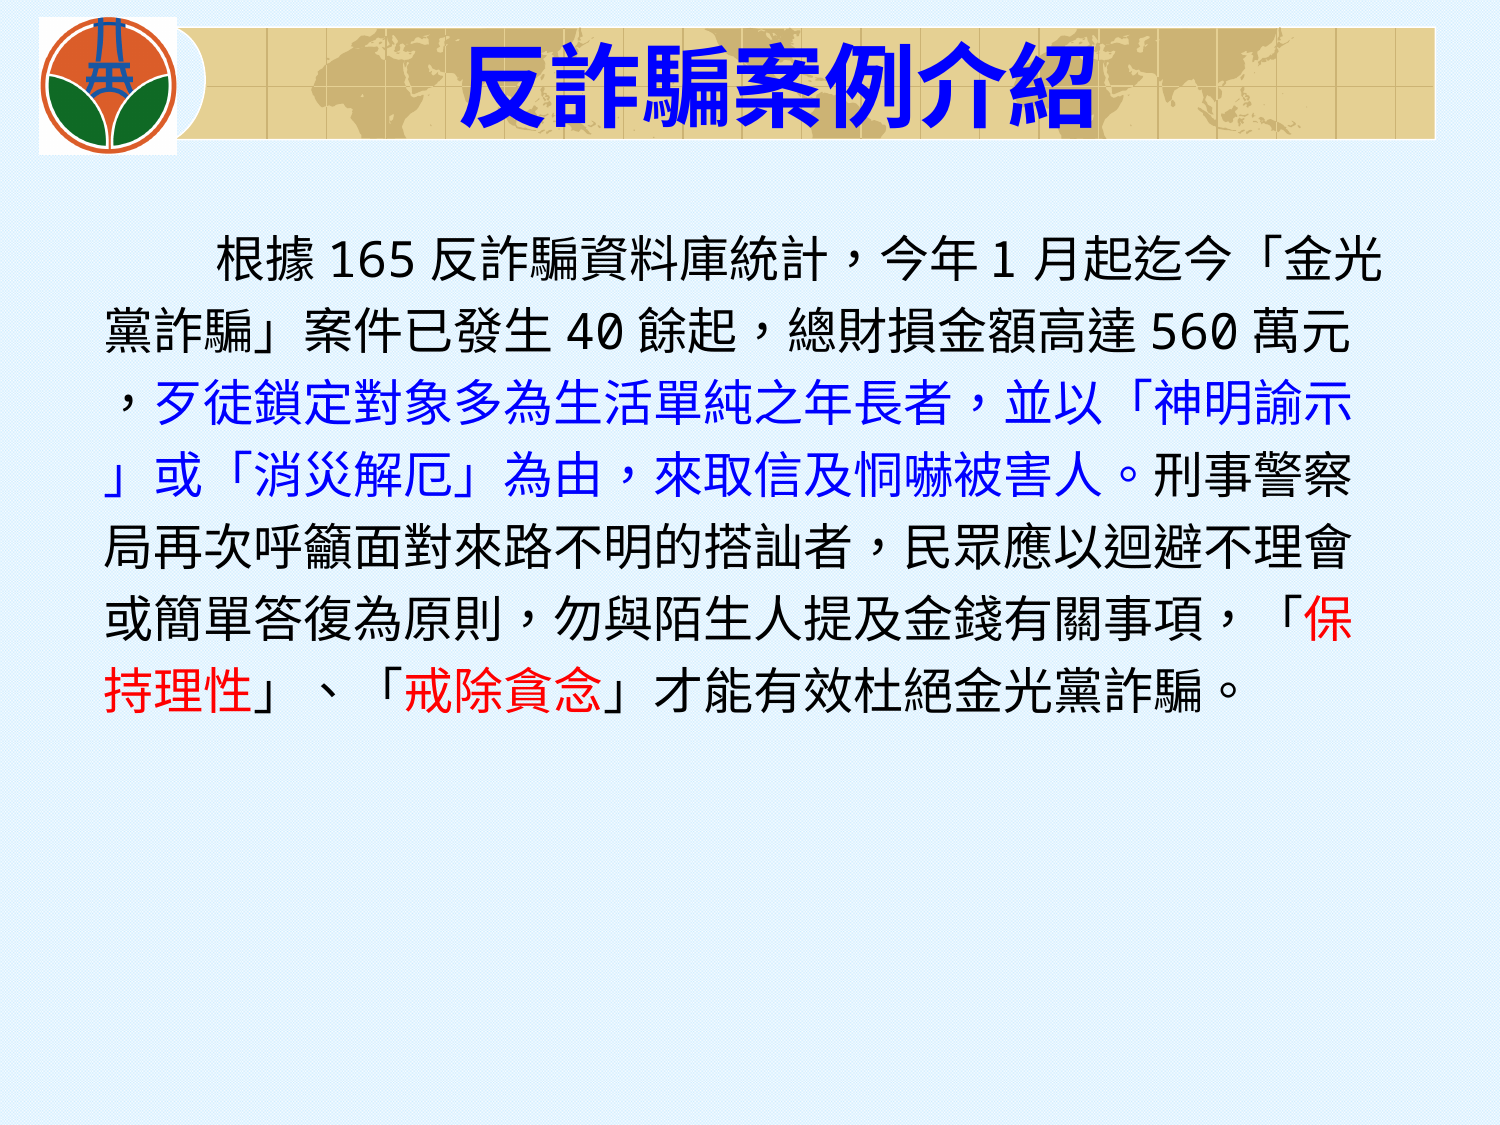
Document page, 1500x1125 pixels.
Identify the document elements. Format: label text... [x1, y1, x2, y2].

list 根據165反詐騙資料庫統計，今年1月起迄今「金光黨詐騙」案件已發生40餘起，總財損金額高達560萬元，歹徒鎖定對象多為生活單純之年長者，並以「神明諭示」或「消災解厄」為由，來取信及恫嚇被害人。刑事警察局再次呼籲面對來路不明的搭訕者，民眾應以迴避不理會或簡單答復為原則，勿與陌生人提及金錢有關事項，「保持理性」、「戒除貪念」才能有效杜絕金光黨詐騙。 [88, 207, 1412, 988]
picture [0, 0, 1500, 1125]
text_box 反詐騙案例介紹 [442, 19, 1117, 149]
